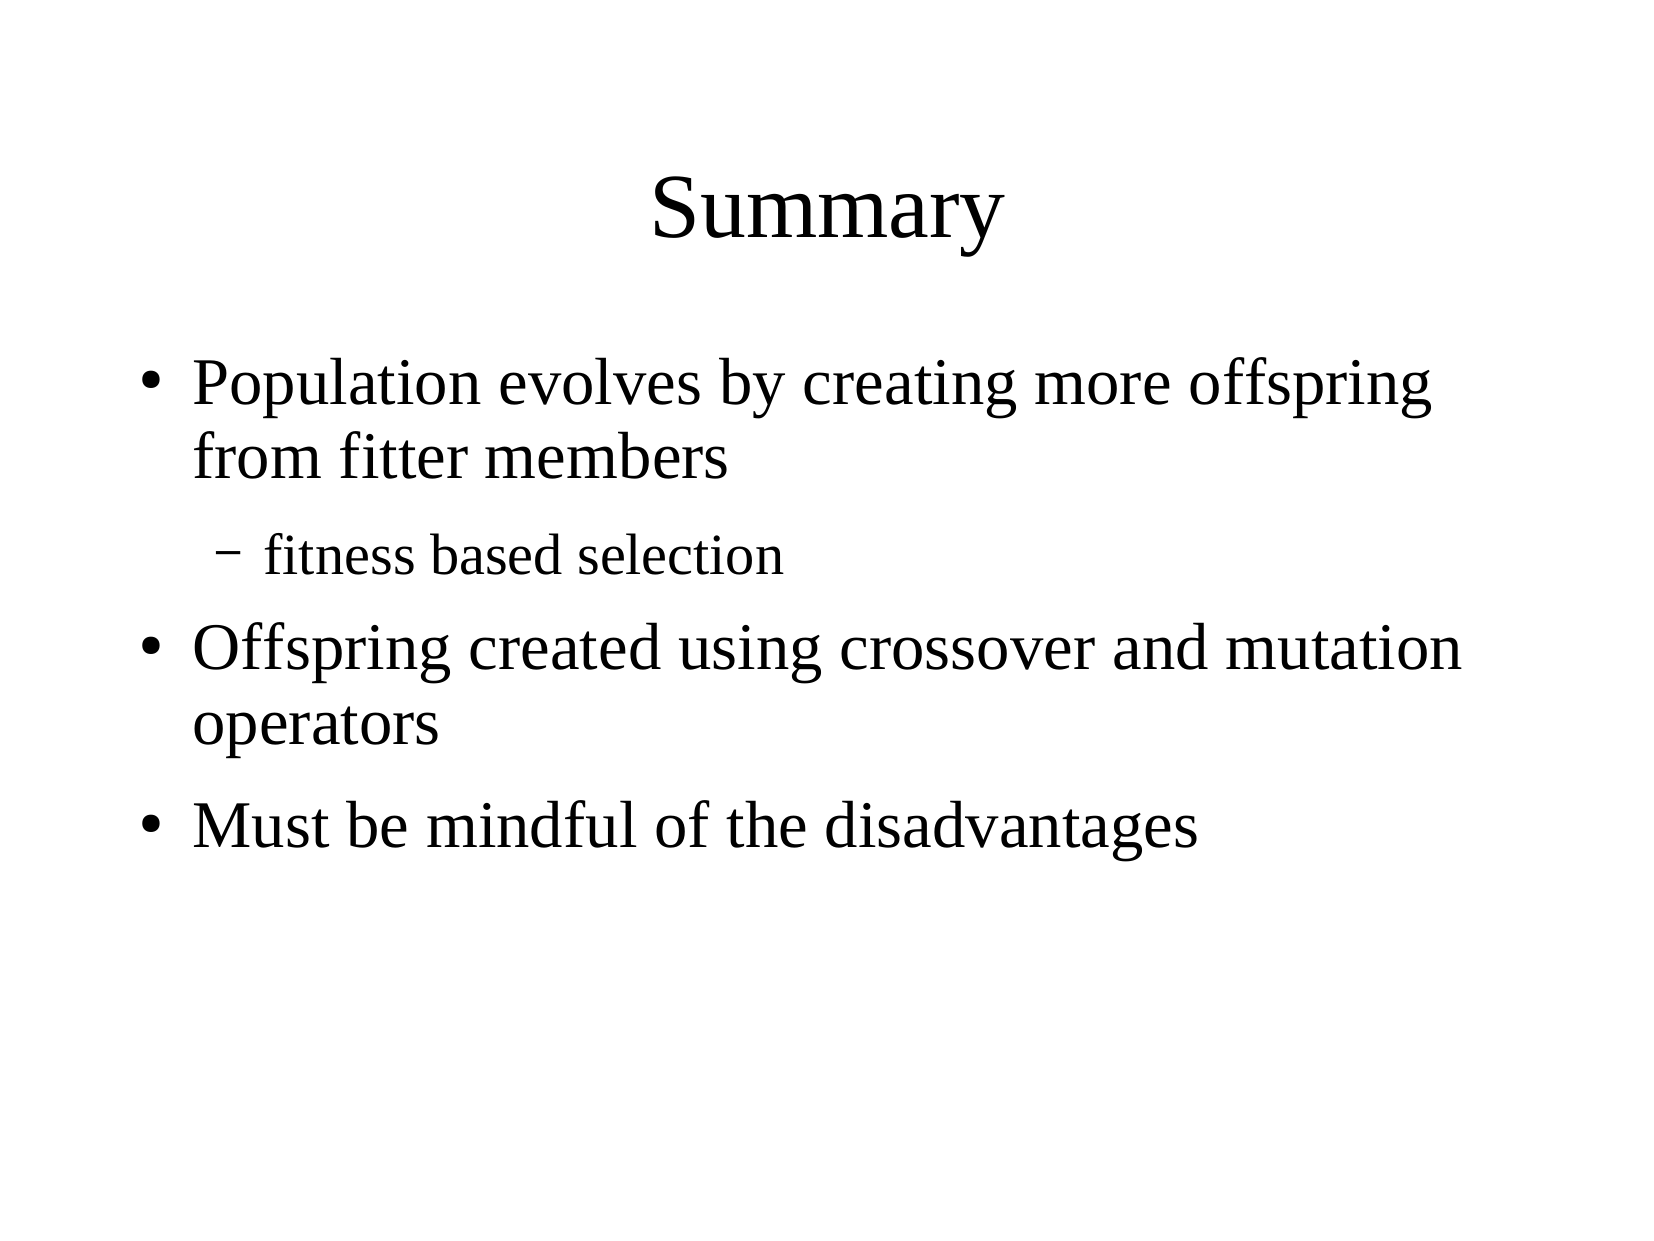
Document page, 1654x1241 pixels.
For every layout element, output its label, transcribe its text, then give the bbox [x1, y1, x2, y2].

list Population evolves by creating more offspring from fitter members fitness based selection Offspring created using crossover and mutation operators Must be mindful of the disadvantages [121, 344, 1534, 1127]
title Summary [121, 102, 1534, 311]
